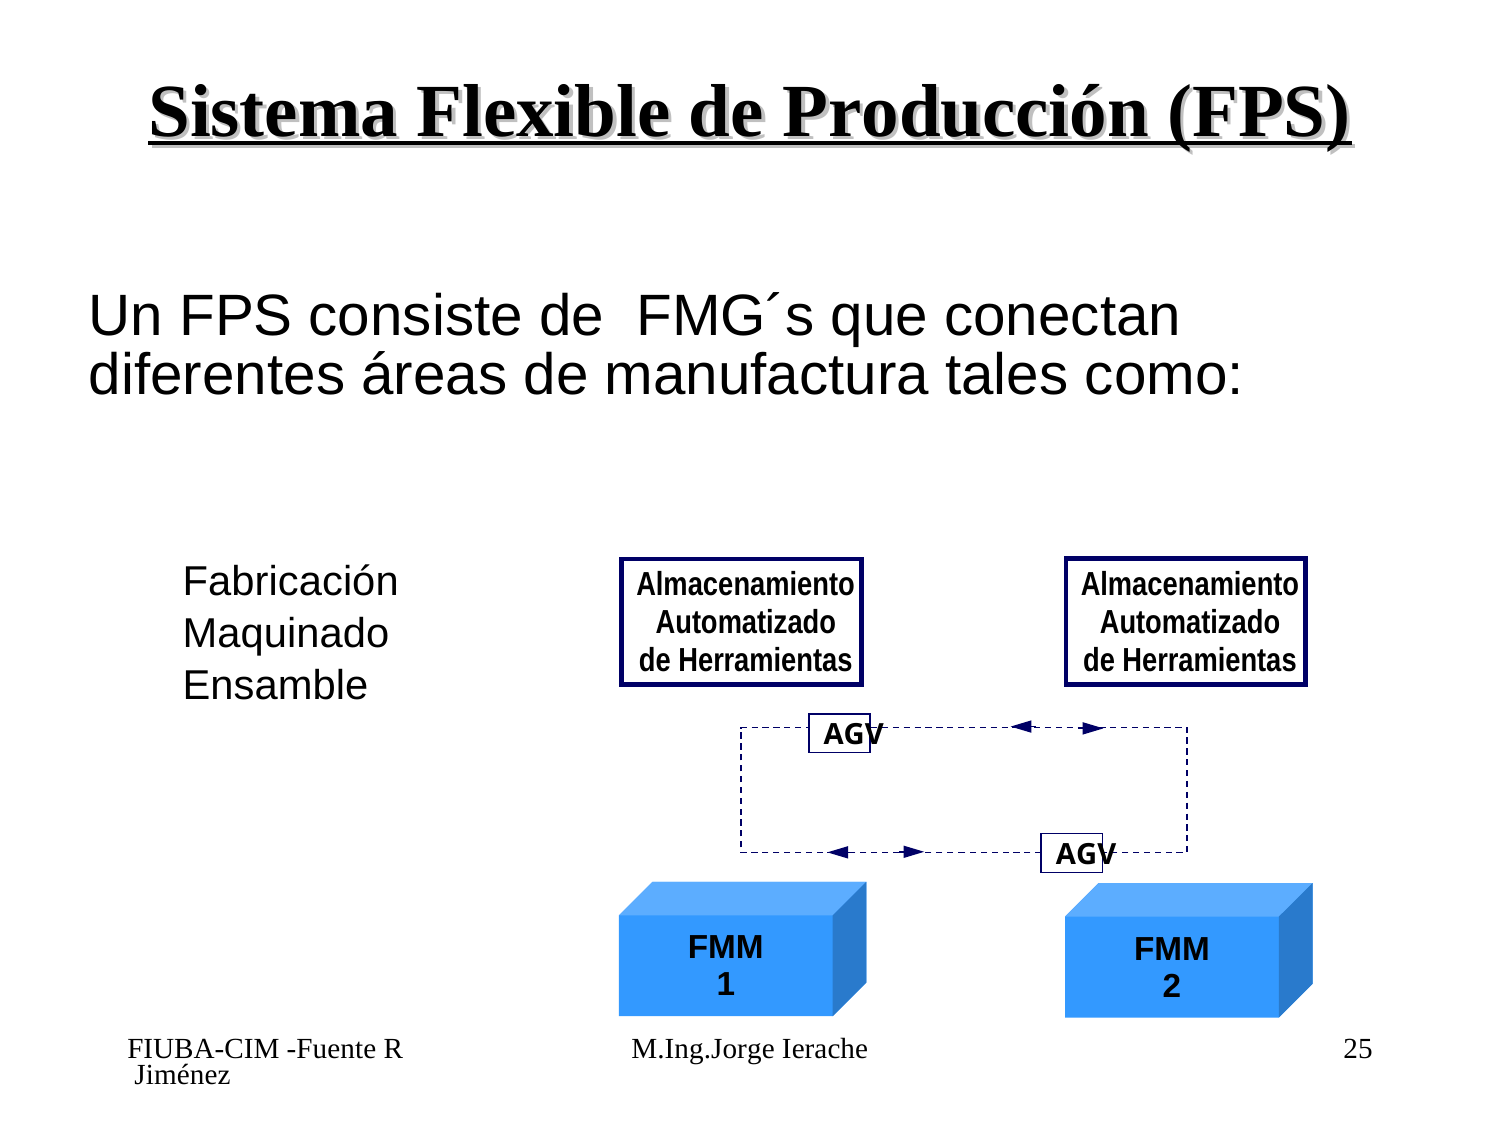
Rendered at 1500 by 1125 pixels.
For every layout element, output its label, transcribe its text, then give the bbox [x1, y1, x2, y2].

text_box AGV [1041, 833, 1103, 873]
list Un FPS consiste de FMG´s que conectan diferentes áreas de manufactura tales como: Fabricación Maquinado Ensamble [17, 281, 1293, 723]
text_box FMM 1 [618, 916, 832, 1017]
text_box AGV [808, 713, 871, 753]
text_box Almacenamiento Automatizado de Herramientas [1066, 558, 1306, 685]
text_box Almacenamiento Automatizado de Herramientas [621, 558, 862, 685]
title Sistema Flexible de Producción (FPS) [112, 58, 1388, 165]
text_box FMM 2 [1065, 917, 1278, 1018]
